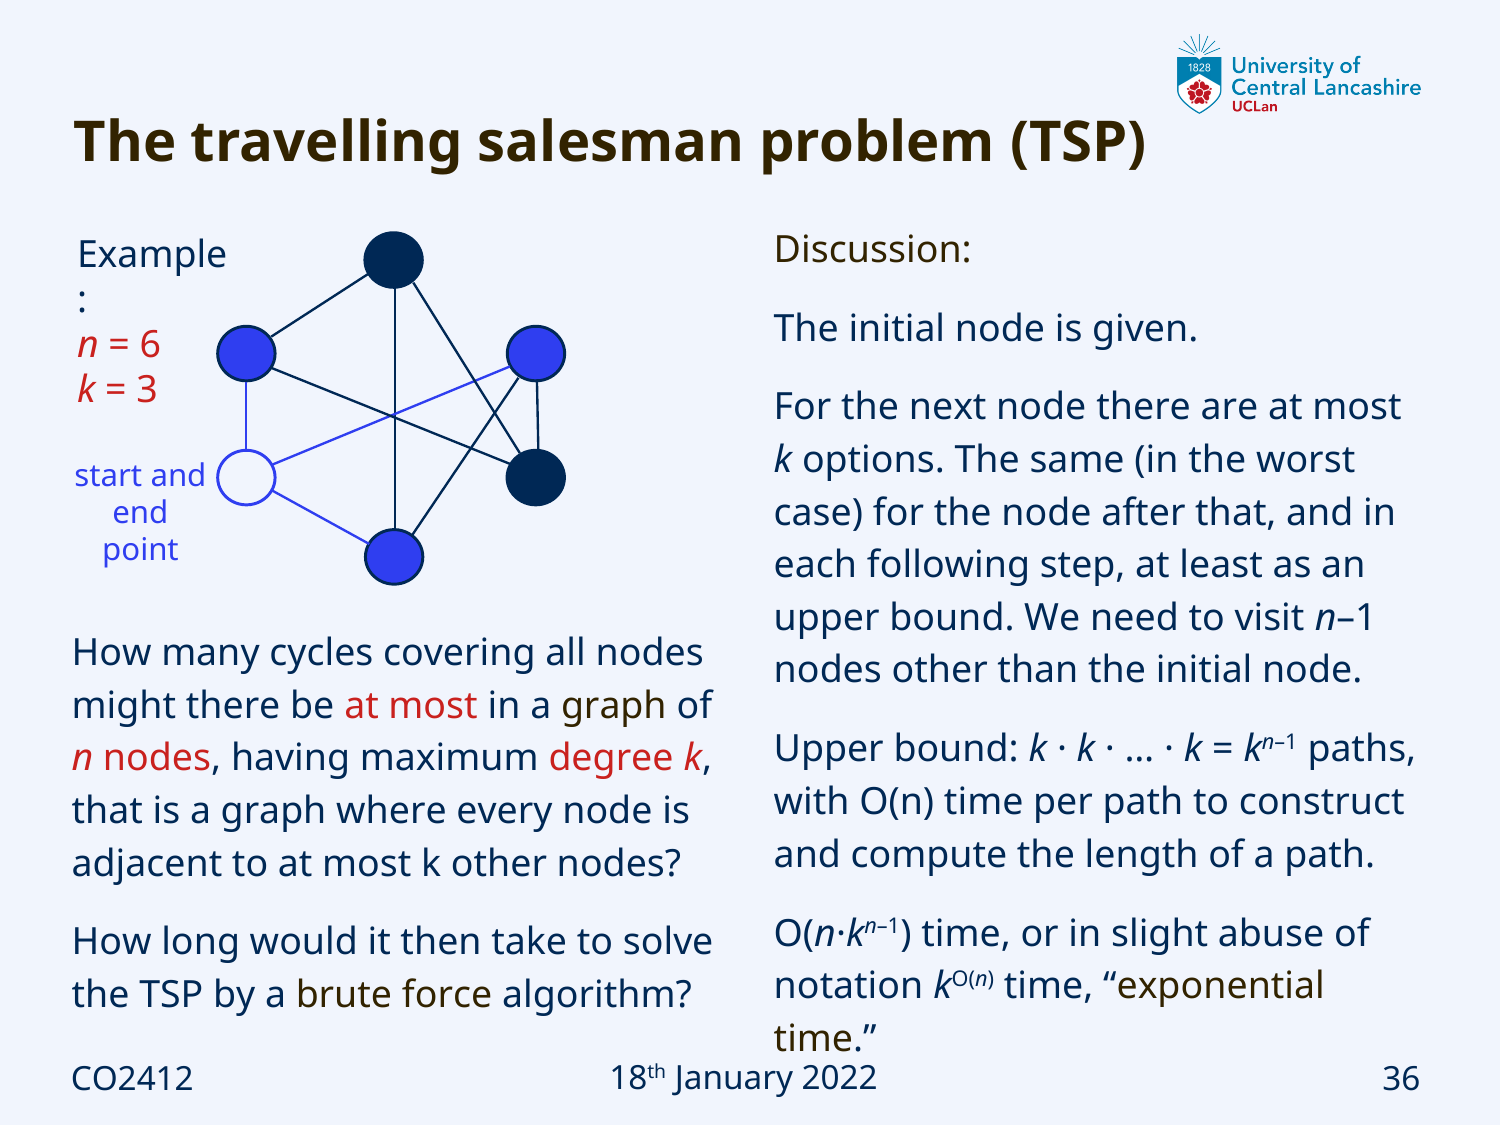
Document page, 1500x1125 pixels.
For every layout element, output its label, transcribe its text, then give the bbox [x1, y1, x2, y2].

text_box [507, 450, 565, 505]
text_box [365, 529, 423, 585]
title The travelling salesman problem (TSP) [58, 54, 1500, 224]
text_box How many cycles covering all nodes might there be at most in a graph of n nodes, having maximum degree k, that is a graph where every node is adjacent to at most k other nodes? How long would it then take to solve the TSP by a brute force algorithm? [56, 534, 733, 1023]
text_box [226, 326, 276, 381]
picture [1177, 34, 1421, 54]
text_box [507, 326, 565, 381]
text_box [364, 232, 423, 288]
text_box start and end point [55, 447, 226, 538]
text_box Discussion: The initial node is given. For the next node there are at most k options. The same (in the worst case) for the node after that, and in each following step, at least as an upper bound. We need to visit n–1 nodes other than the initial node. Upper bound: k · k · … · k = kn–1 paths, with O(n) time per path to construct and compute the length of a path. O(n·kn–1) time, or in slight abuse of notation kO(n) time, “exponential time.” [758, 209, 1442, 1014]
text_box Example: n = 6 k = 3 [62, 222, 252, 373]
